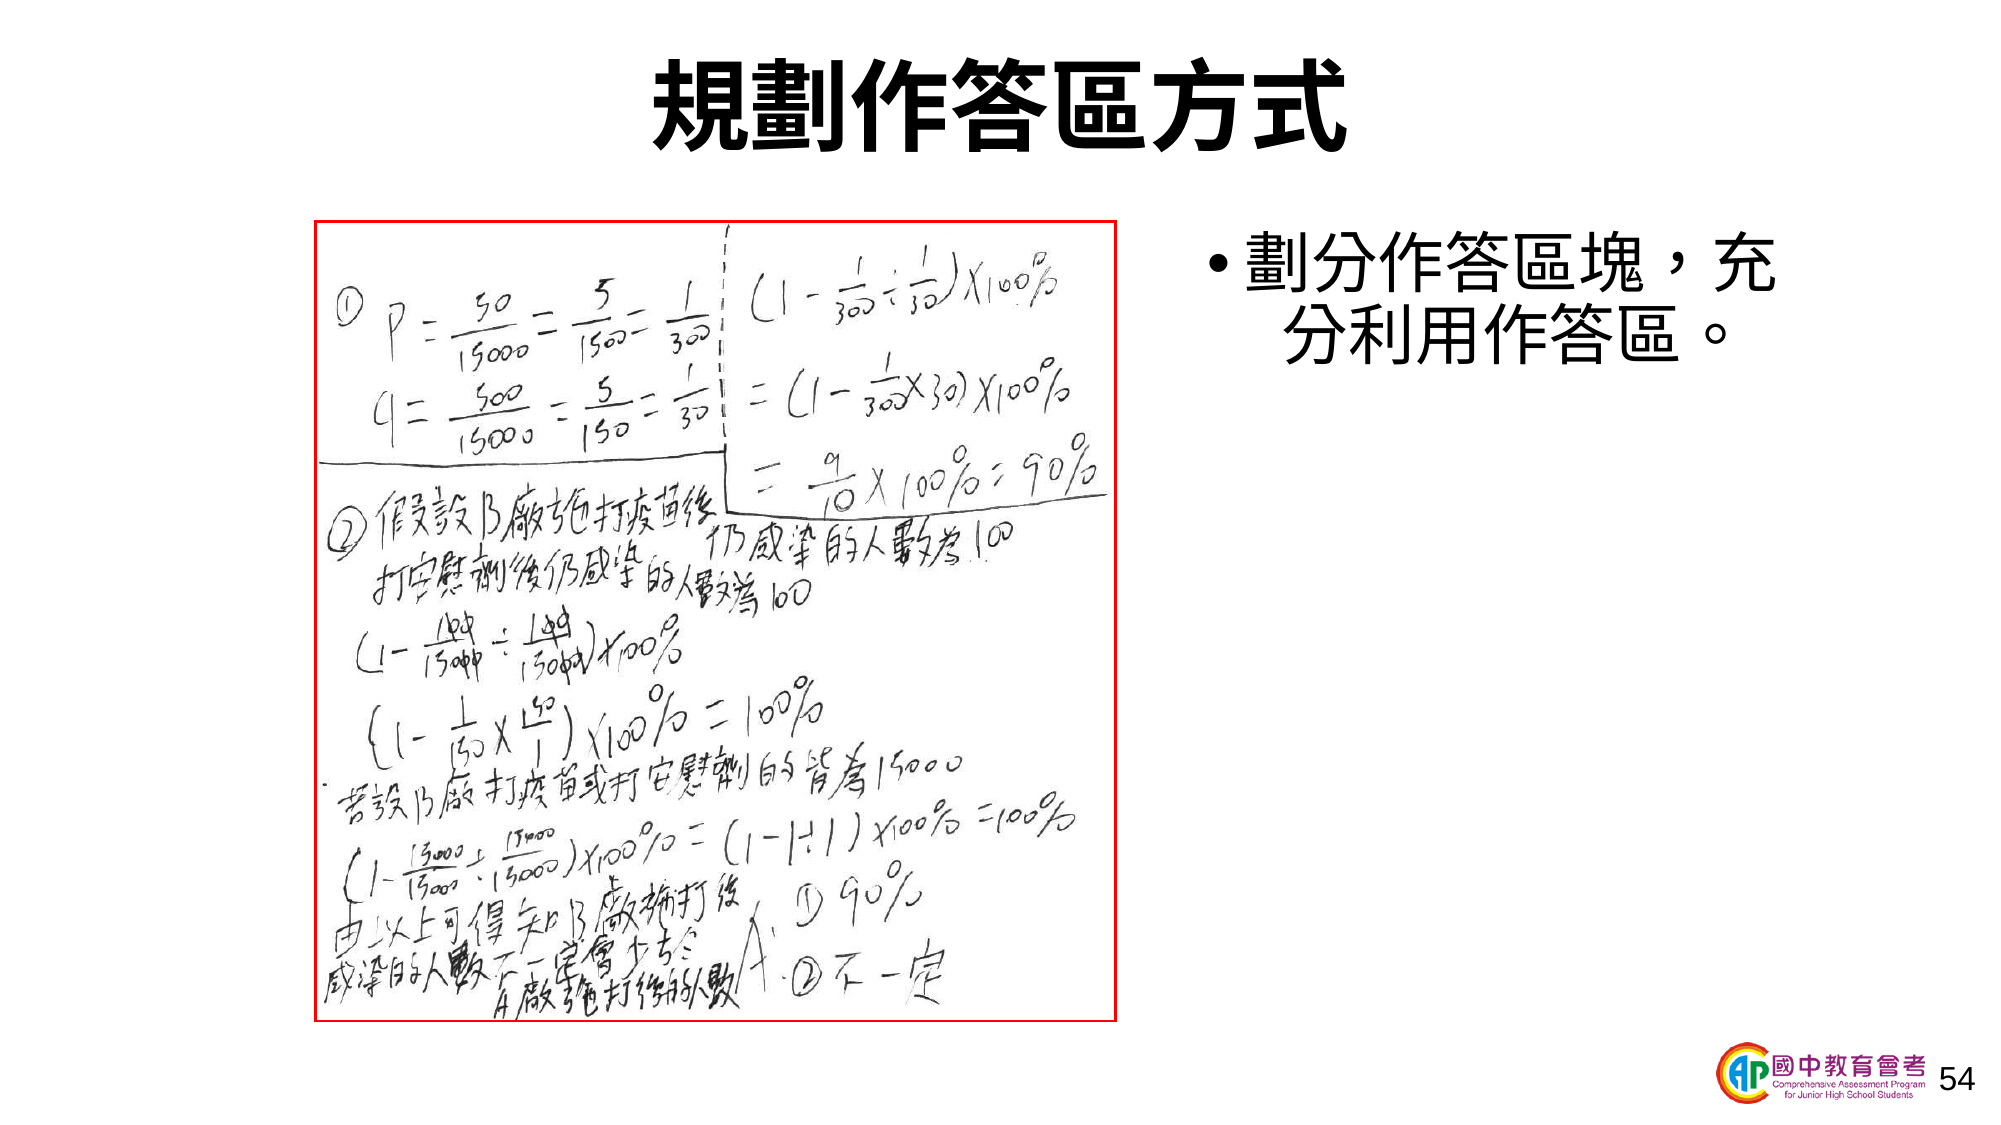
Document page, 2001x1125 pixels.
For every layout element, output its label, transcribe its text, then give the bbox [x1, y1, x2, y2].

list 劃分作答區塊，充分利用作答區。 [1191, 222, 1817, 966]
text_box 54 [1923, 1047, 2000, 1108]
title 規劃作答區方式 [137, 2, 1863, 220]
picture [317, 222, 1115, 1020]
